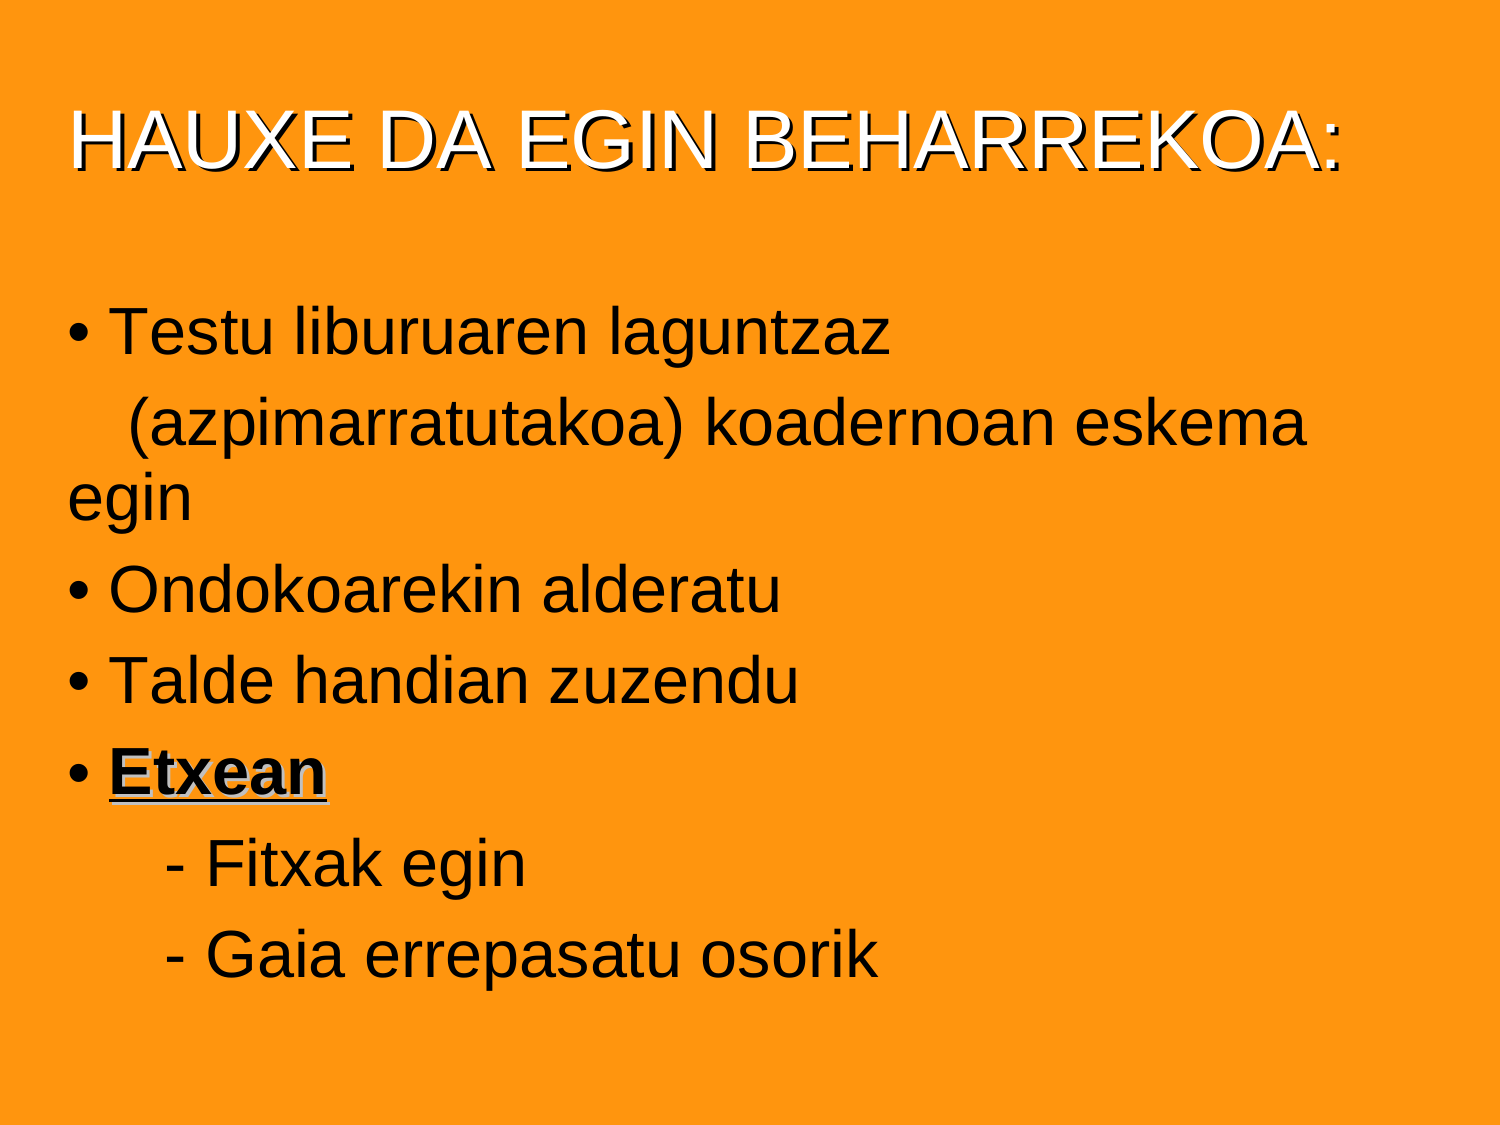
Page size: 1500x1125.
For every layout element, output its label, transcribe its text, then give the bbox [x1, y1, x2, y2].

subtitle HAUXE DA EGIN BEHARREKOA: Testu liburuaren laguntzaz (azpimarratutakoa) koadernoan eskema egin Ondokoarekin alderatu Talde handian zuzendu Etxean - Fitxak egin - Gaia errepasatu osorik [67, 92, 1418, 1084]
